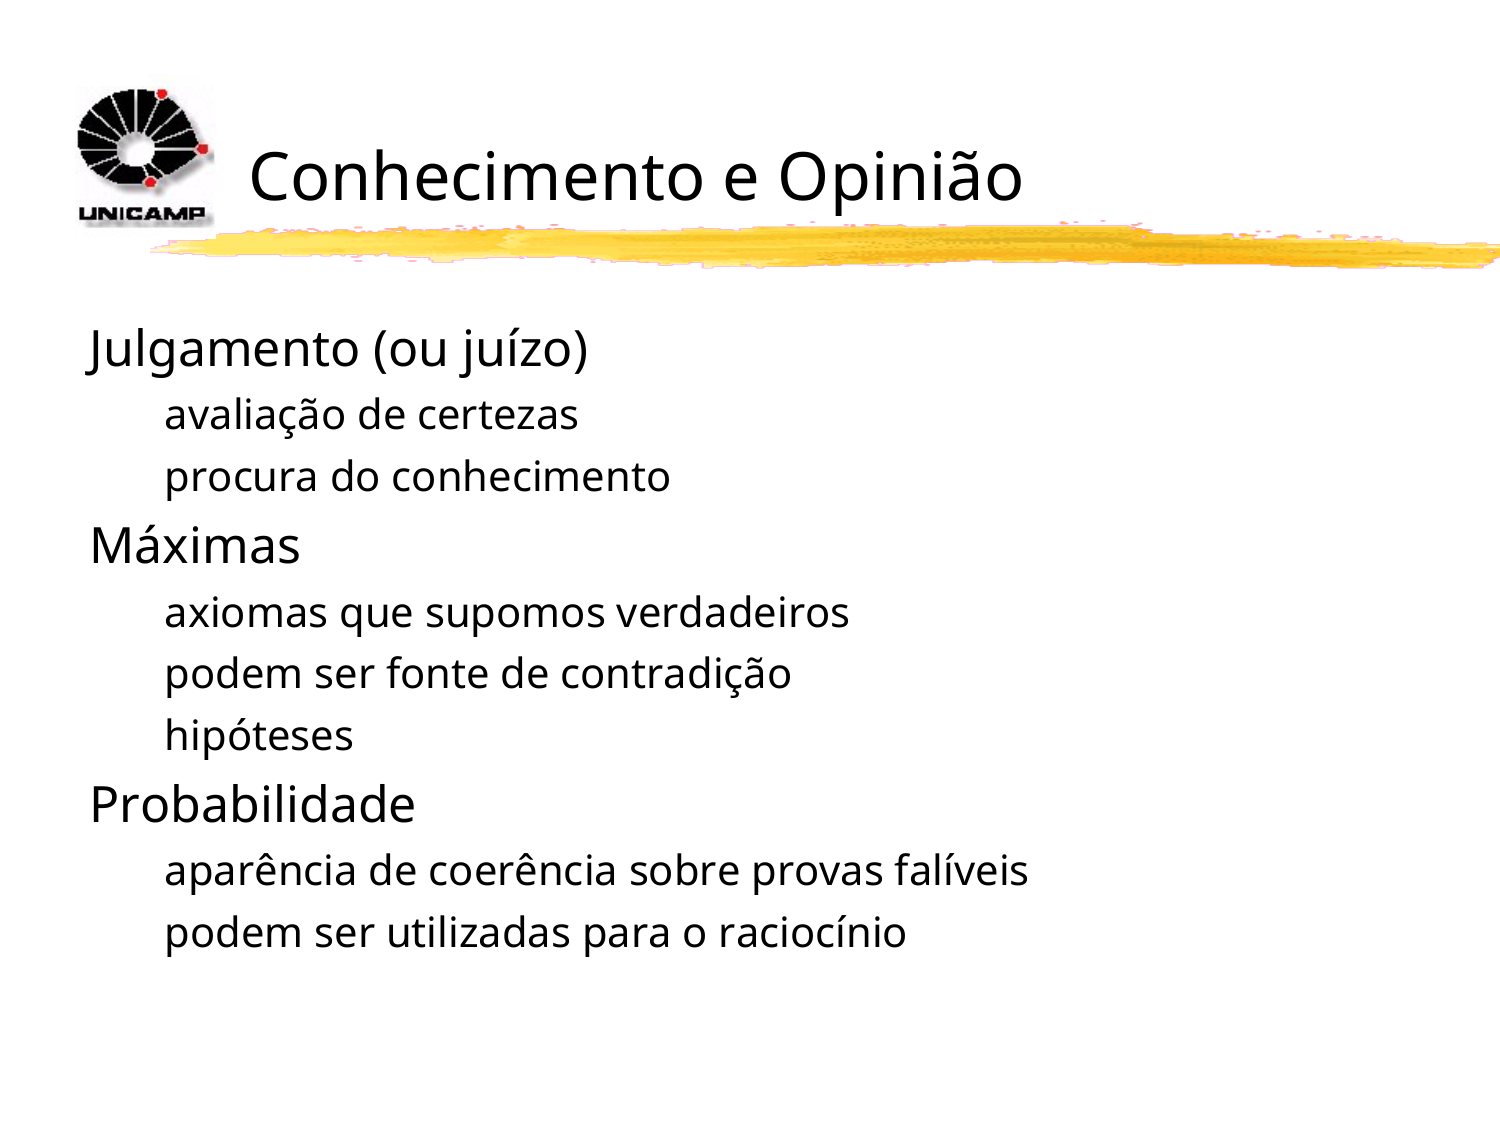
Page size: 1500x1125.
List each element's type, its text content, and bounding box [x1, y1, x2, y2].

list Julgamento (ou juízo) avaliação de certezas procura do conhecimento Máximas axiomas que supomos verdadeiros podem ser fonte de contradição hipóteses Probabilidade aparência de coerência sobre provas falíveis podem ser utilizadas para o raciocínio [74, 309, 1417, 994]
title Conhecimento e Opinião [233, 37, 1434, 225]
picture [75, 74, 1500, 279]
